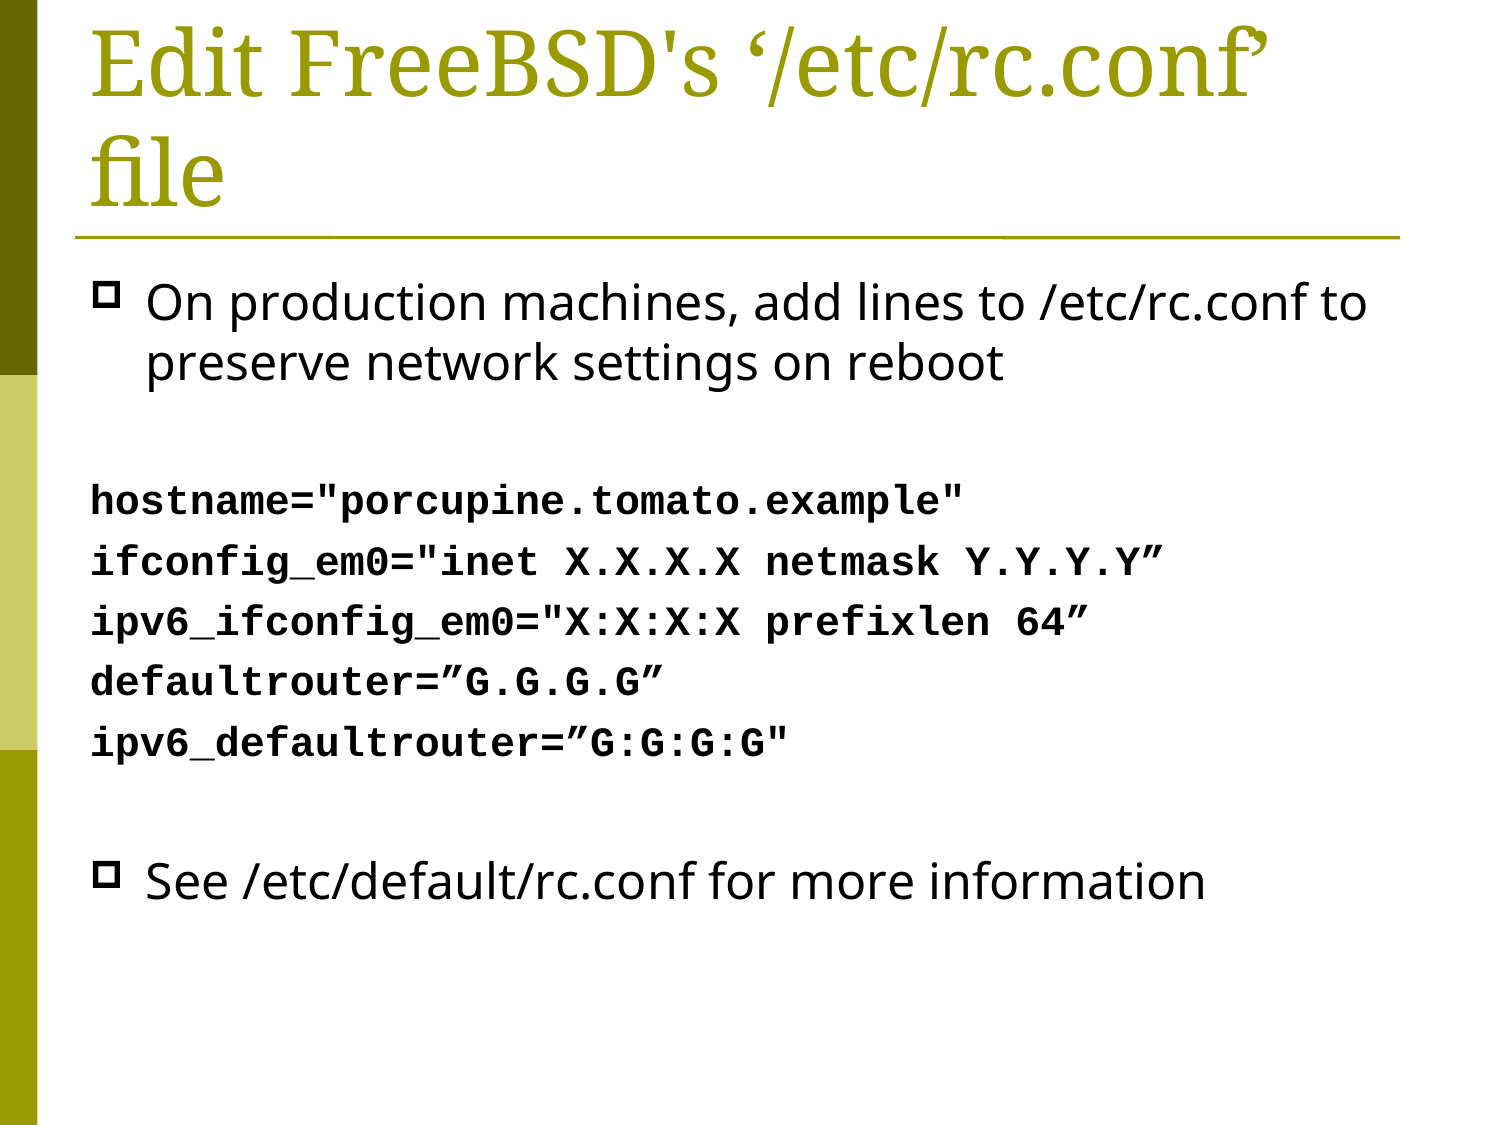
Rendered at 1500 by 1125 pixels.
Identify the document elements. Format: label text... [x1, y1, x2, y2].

title Edit FreeBSD's ‘/etc/rc.conf’ file [75, 45, 1426, 233]
list On production machines, add lines to /etc/rc.conf to preserve network settings on reboot hostname="porcupine.tomato.example" ifconfig_em0="inet X.X.X.X netmask Y.Y.Y.Y” ipv6_ifconfig_em0="X:X:X:X prefixlen 64” defaultrouter=”G.G.G.G” ipv6_defaultrouter=”G:G:G:G" See /etc/default/rc.conf for more information [75, 262, 1426, 1006]
